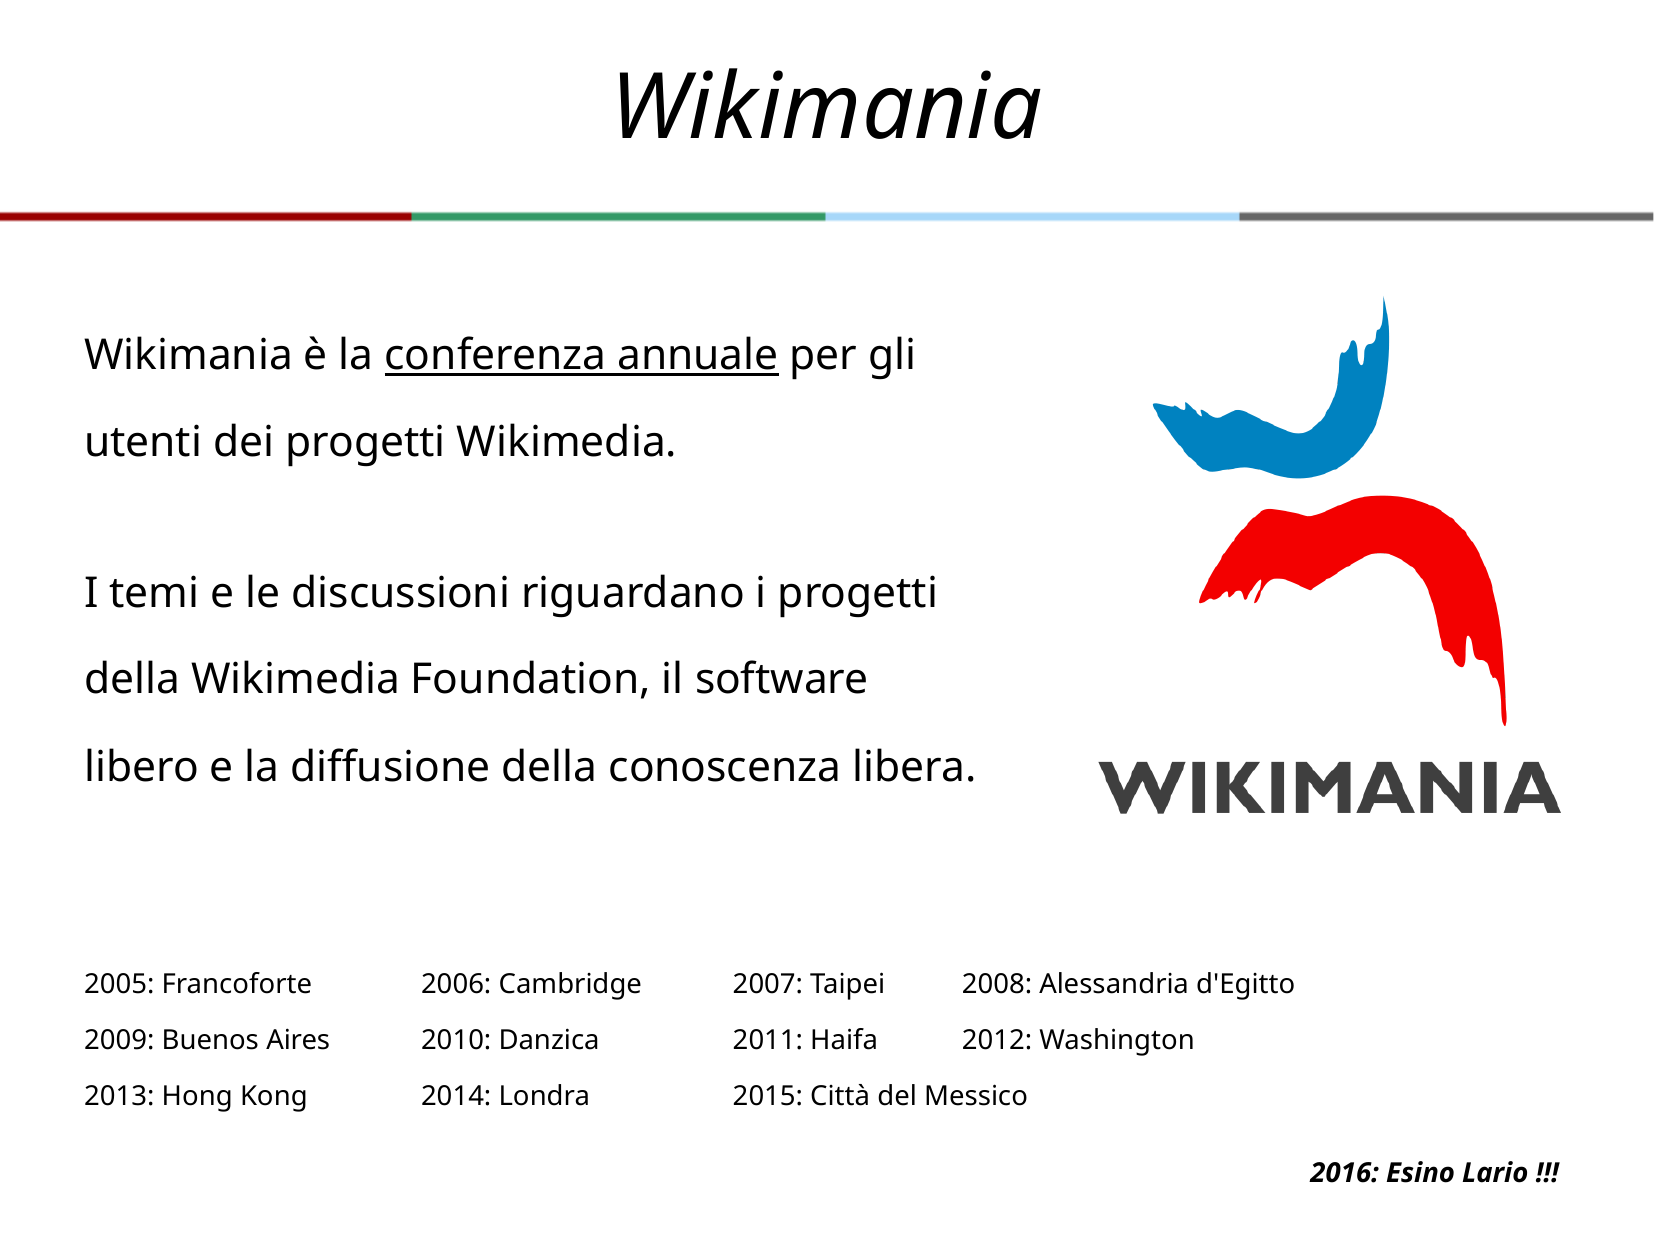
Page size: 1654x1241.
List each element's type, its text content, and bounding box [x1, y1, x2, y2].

list 2005: Francoforte 2006: Cambridge 2007: Taipei 2008: Alessandria d'Egitto 2009: Buenos Aires 2010: Danzica 2011: Haifa 2012: Washington 2013: Hong Kong 2014: Londra 2015: Città del Messico 2016: Esino Lario !!! [84, 944, 1560, 1193]
list Wikimania è la conferenza annuale per gli utenti dei progetti Wikimedia. I temi e le discussioni riguardano i progetti della Wikimedia Foundation, il software libero e la diffusione della conoscenza libera. [84, 295, 993, 875]
title Wikimania [82, 0, 1571, 200]
picture [1080, 277, 1583, 831]
picture [0, 200, 1654, 235]
